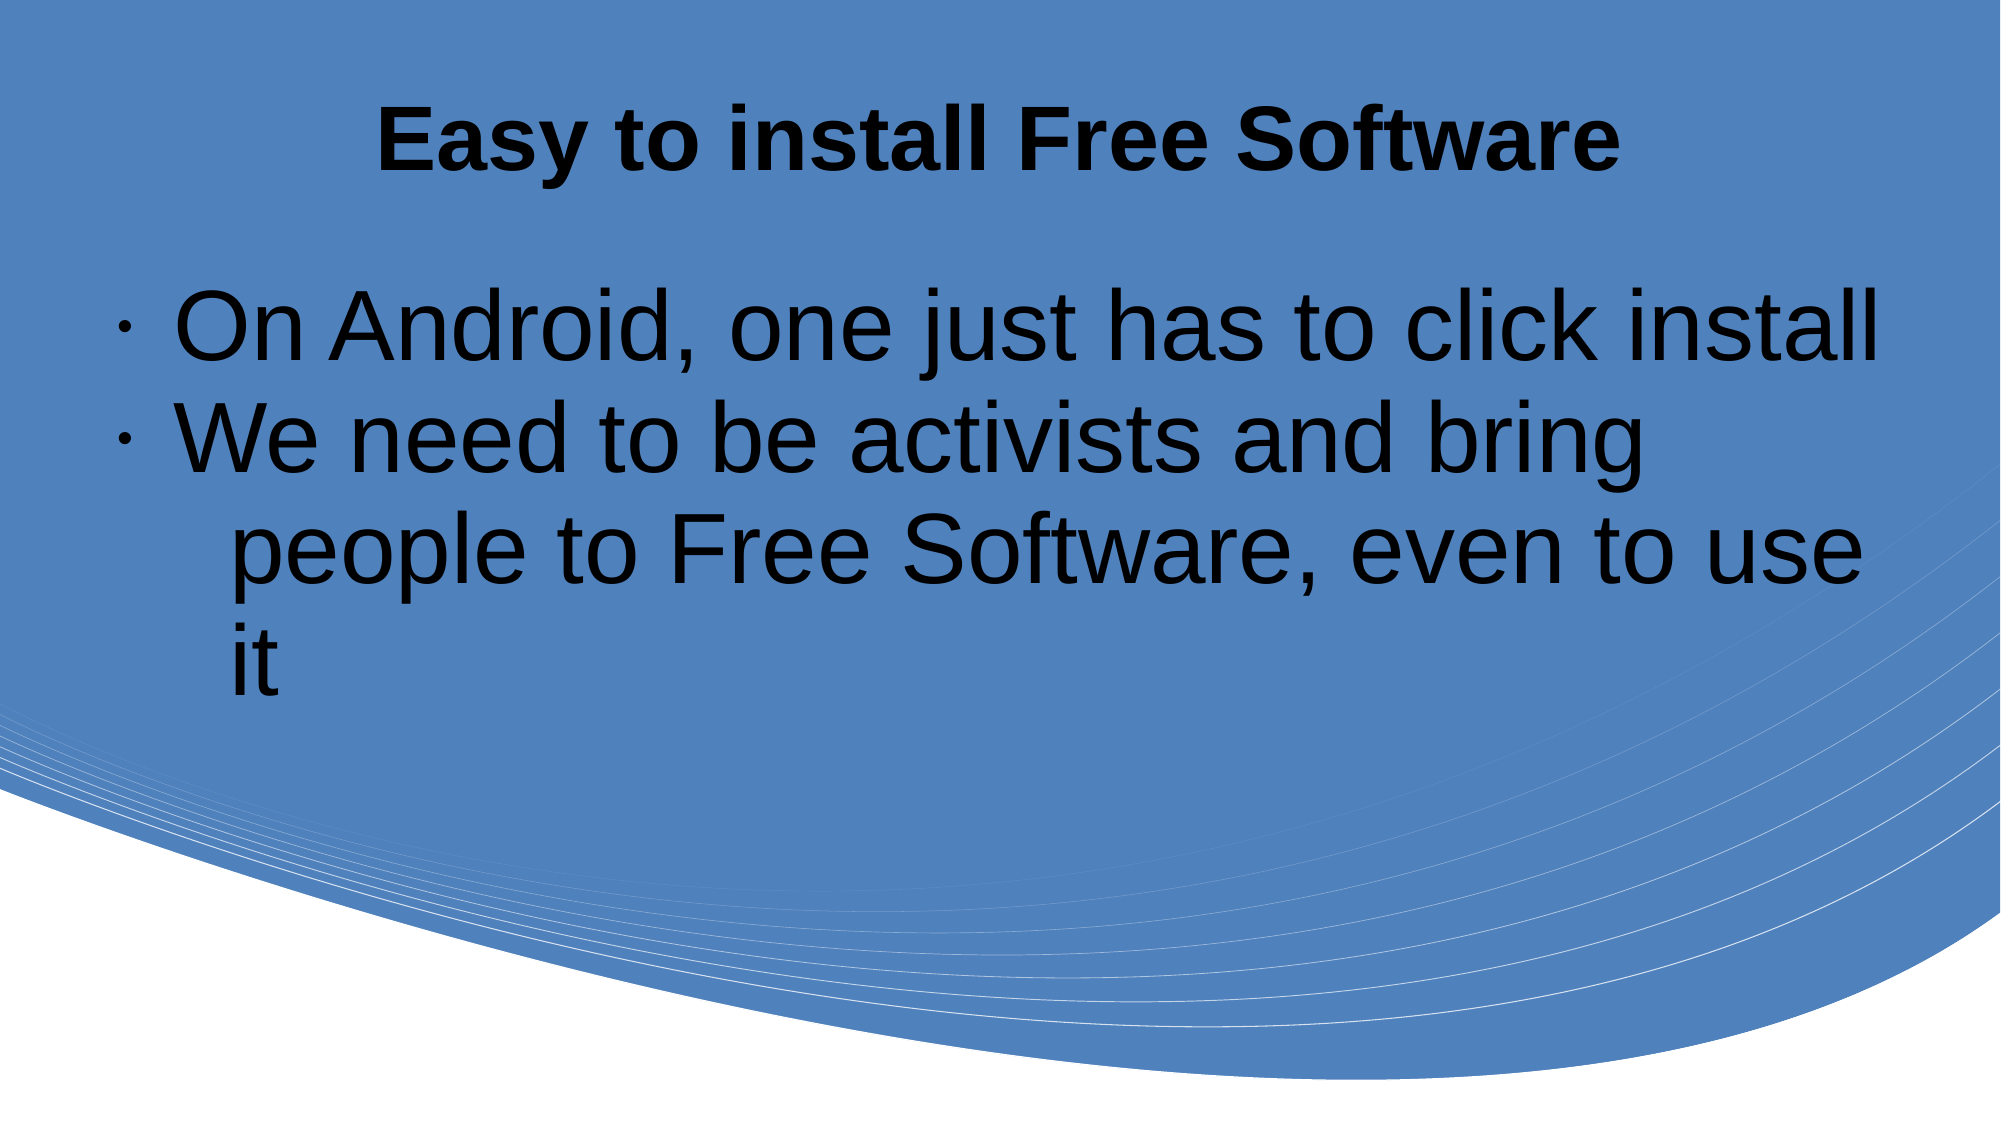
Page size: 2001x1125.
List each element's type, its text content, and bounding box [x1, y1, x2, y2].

title Easy to install Free Software [99, 45, 1900, 233]
list On Android, one just has to click install We need to be activists and bring people to Free Software, even to use it [99, 262, 1900, 1005]
